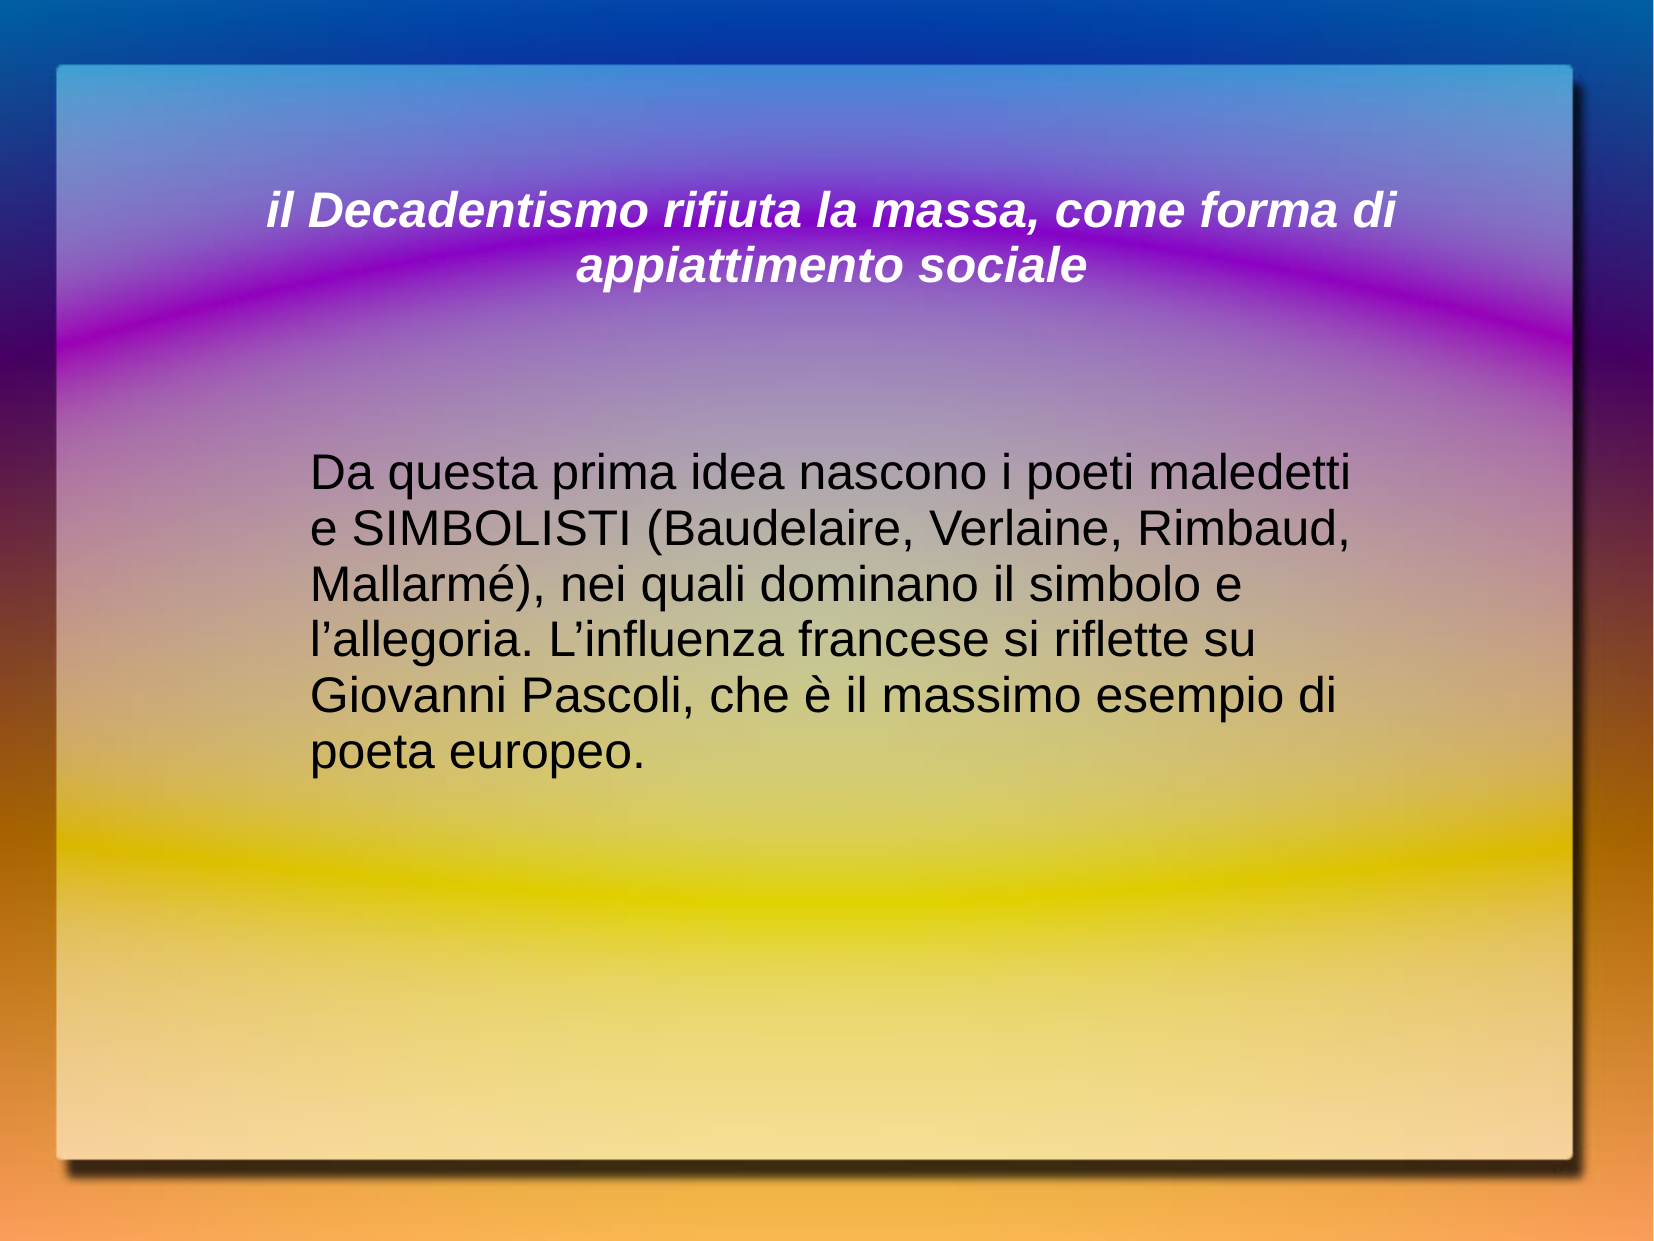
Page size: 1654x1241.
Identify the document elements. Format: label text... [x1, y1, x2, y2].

picture [0, 0, 1654, 1241]
title il Decadentismo rifiuta la massa, come forma di appiattimento sociale [126, 142, 1539, 333]
text_box Da questa prima idea nascono i poeti maledetti e SIMBOLISTI (Baudelaire, Verlaine, Rimbaud, Mallarmé), nei quali dominano il simbolo e l’allegoria. L’influenza francese si riflette su Giovanni Pascoli, che è il massimo esempio di poeta europeo. [295, 437, 1371, 787]
